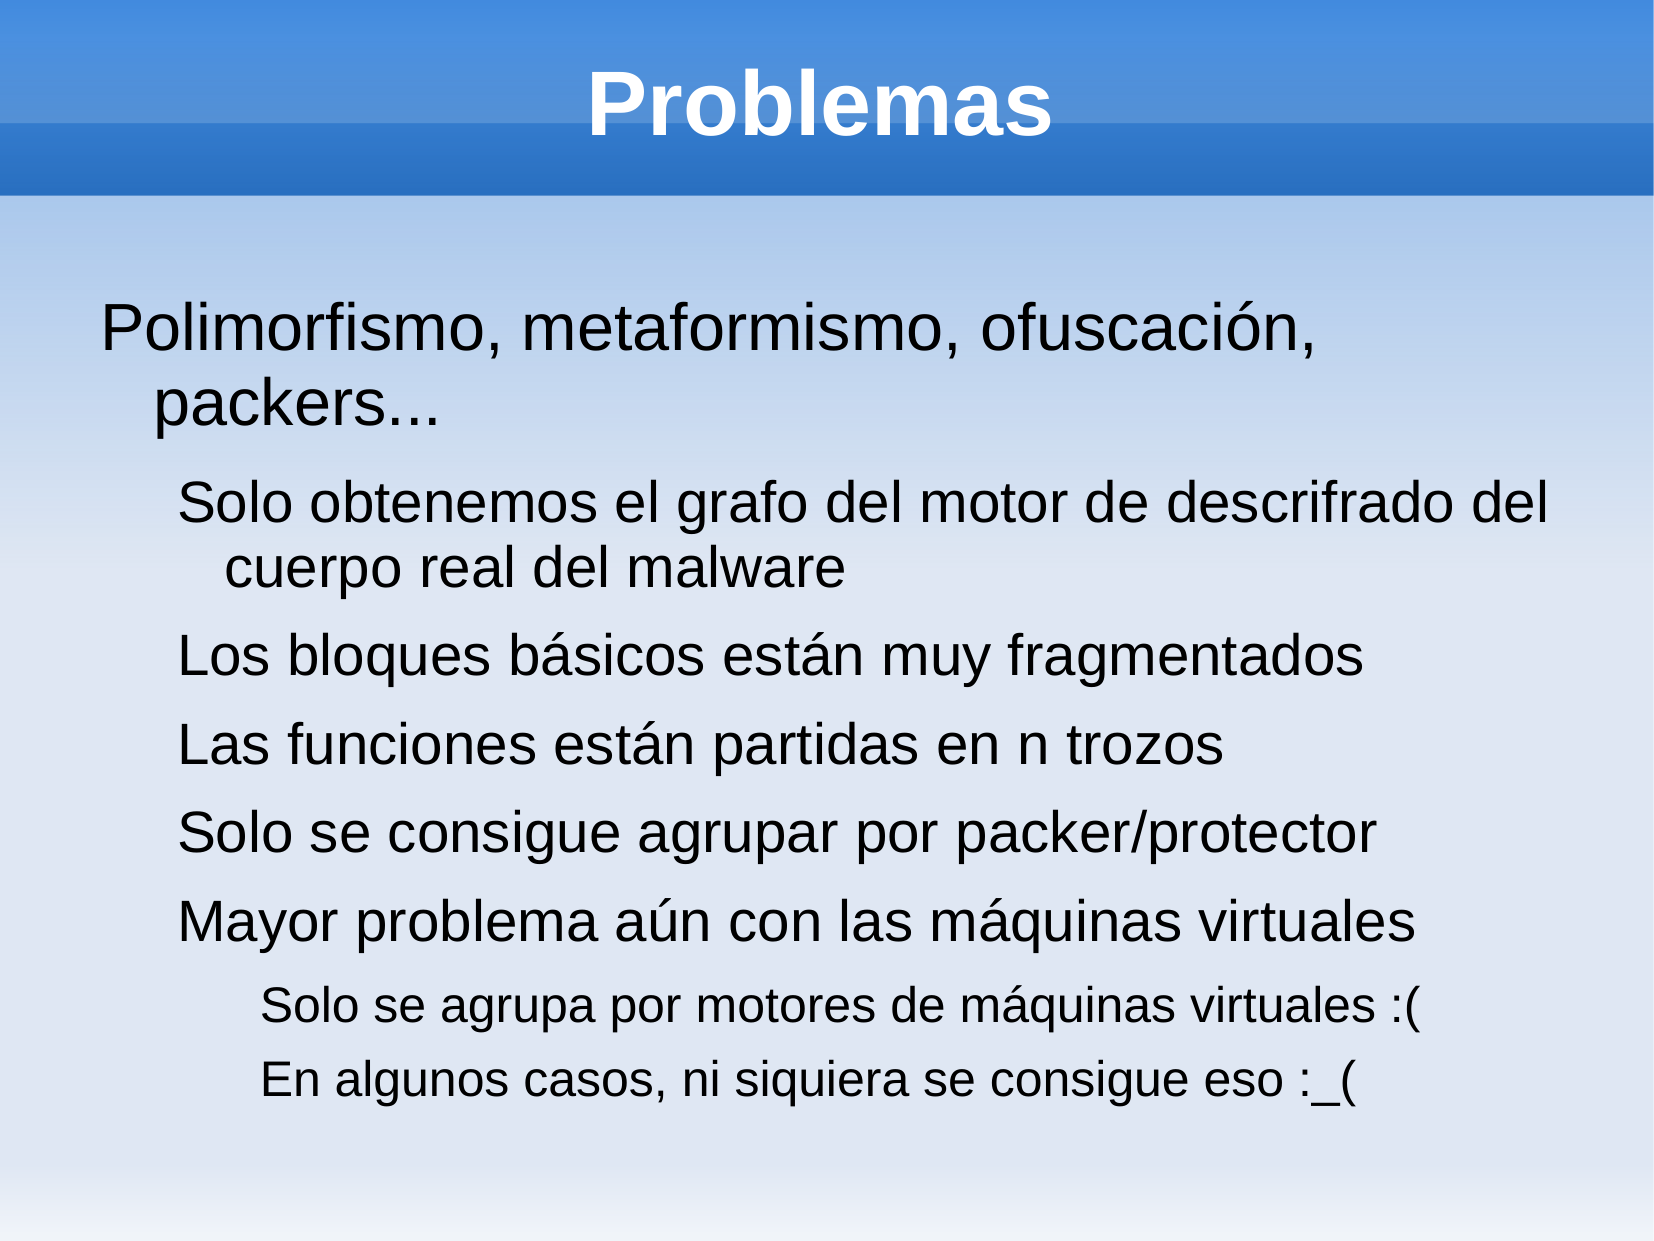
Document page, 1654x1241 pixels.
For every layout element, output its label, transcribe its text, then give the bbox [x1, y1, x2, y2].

list Polimorfismo, metaformismo, ofuscación, packers... Solo obtenemos el grafo del motor de descrifrado del cuerpo real del malware Los bloques básicos están muy fragmentados Las funciones están partidas en n trozos Solo se consigue agrupar por packer/protector Mayor problema aún con las máquinas virtuales Solo se agrupa por motores de máquinas virtuales :( En algunos casos, ni siquiera se consigue eso :_( [82, 290, 1571, 1127]
title Problemas [76, 7, 1565, 200]
picture [0, 0, 1654, 1241]
